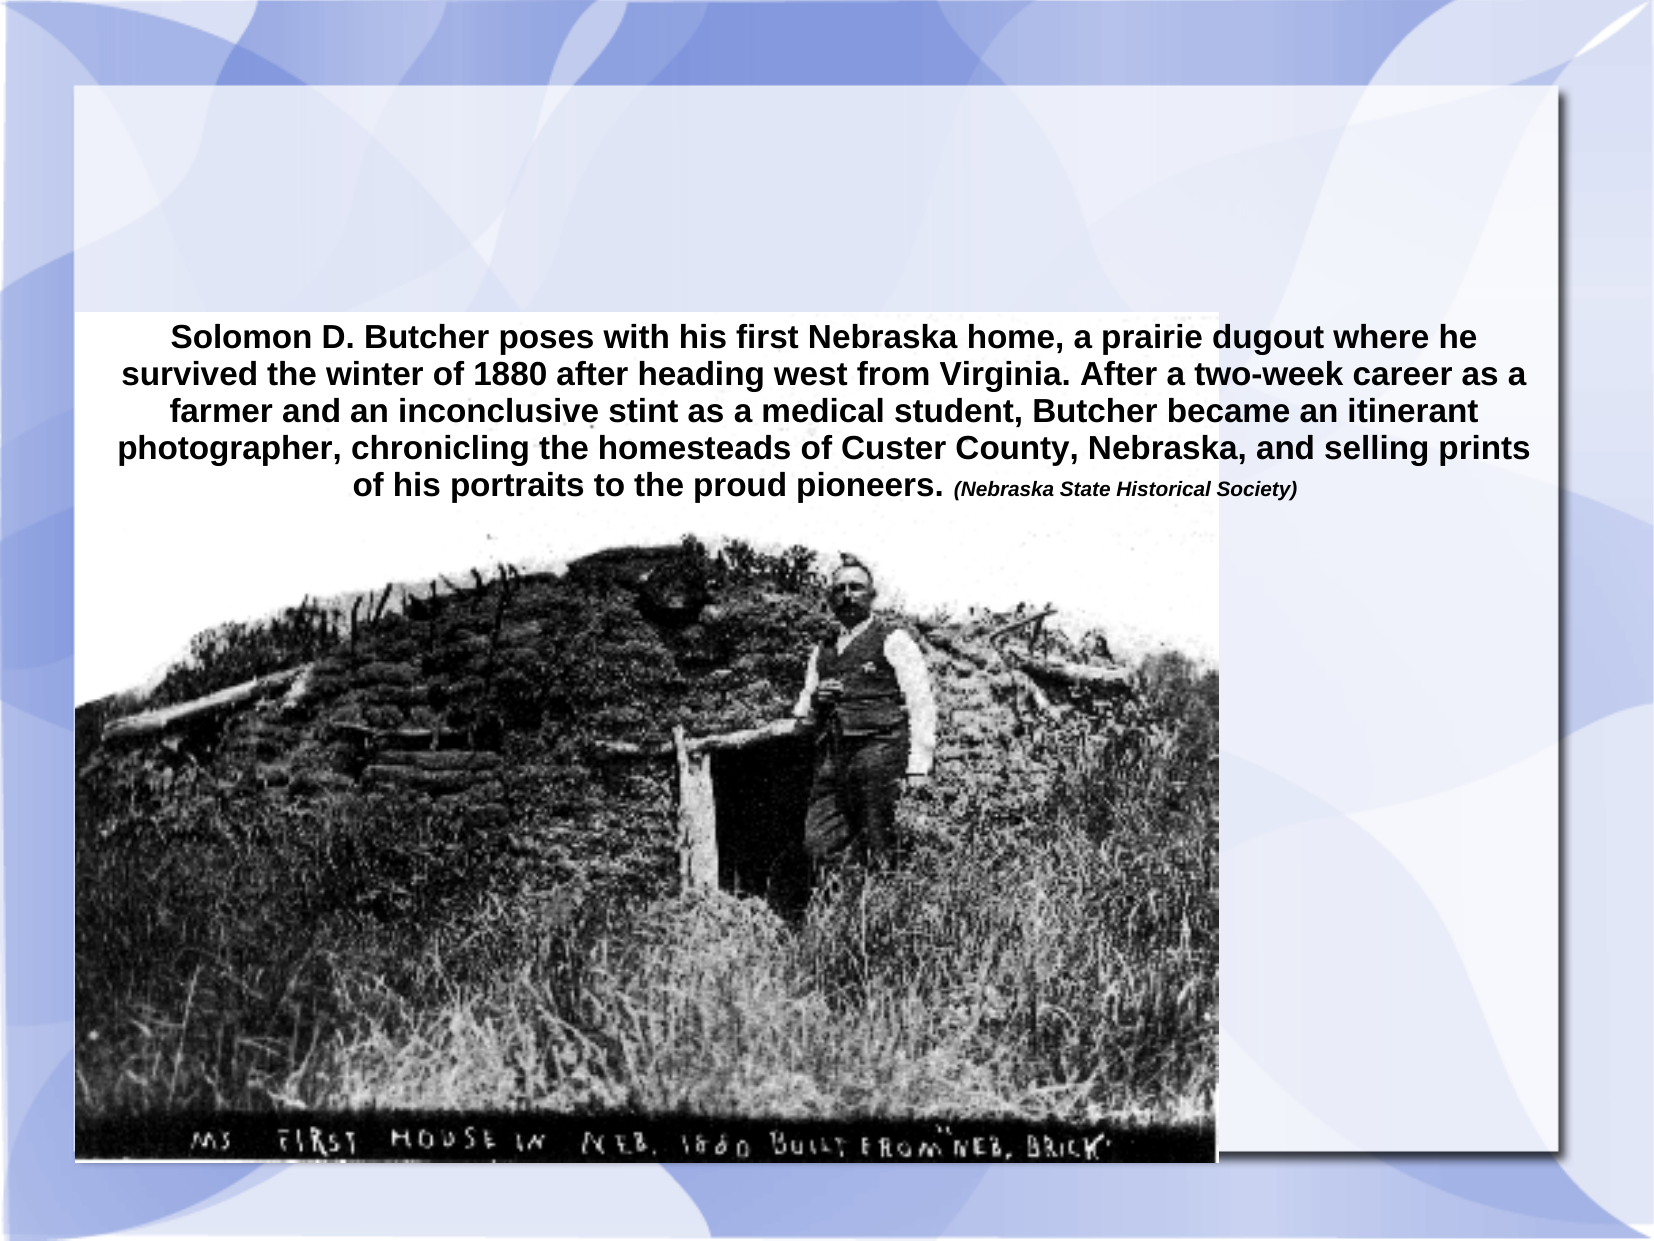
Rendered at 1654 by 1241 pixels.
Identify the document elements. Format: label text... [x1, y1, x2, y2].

text_box Solomon D. Butcher poses with his first Nebraska home, a prairie dugout where he survived the winter of 1880 after heading west from Virginia. After a two-week career as a farmer and an inconclusive stint as a medical student, Butcher became an itinerant photographer, chronicling the homesteads of Custer County, Nebraska, and selling prints of his portraits to the proud pioneers. (Nebraska State Historical Society) [112, 315, 1538, 507]
picture [0, 0, 1654, 1241]
